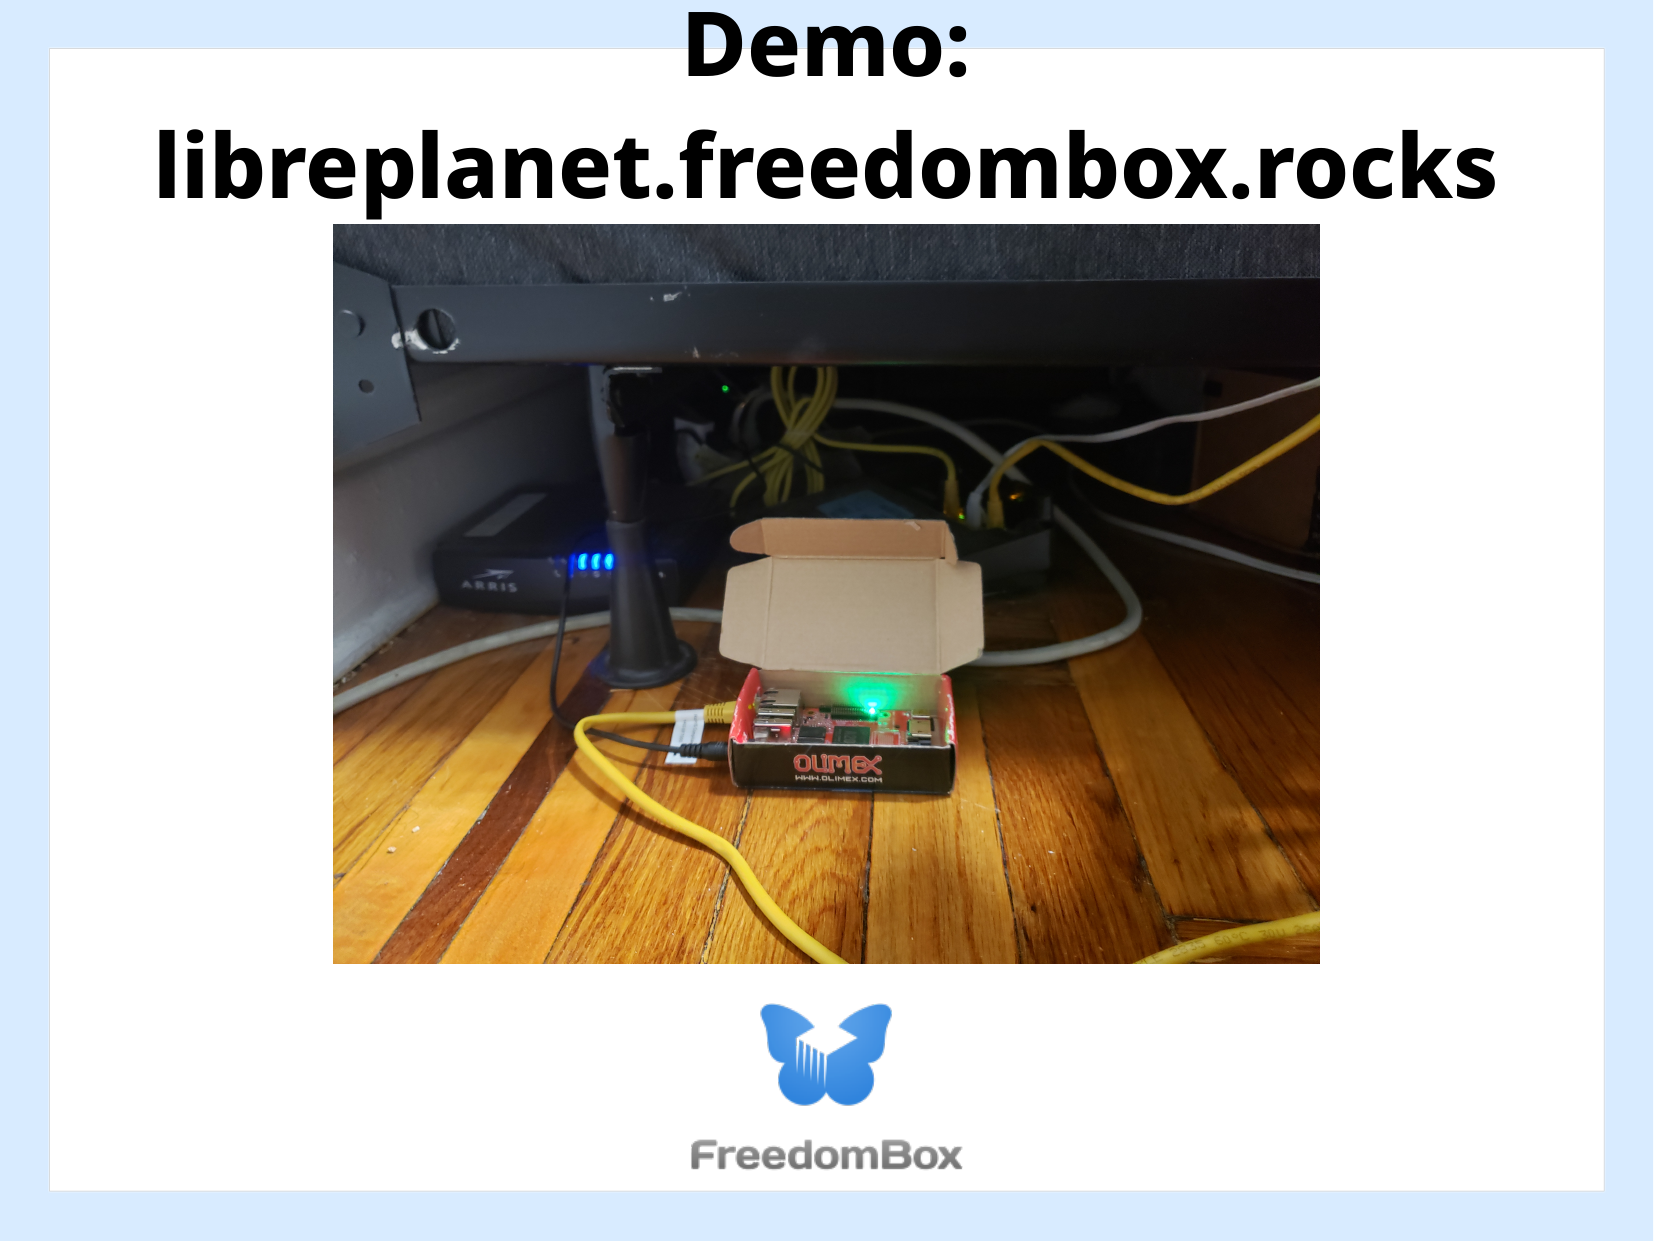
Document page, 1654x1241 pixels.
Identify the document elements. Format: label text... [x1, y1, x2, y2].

picture [0, 0, 1654, 1241]
subtitle Demo: libreplanet.freedombox.rocks [82, 49, 1571, 1010]
